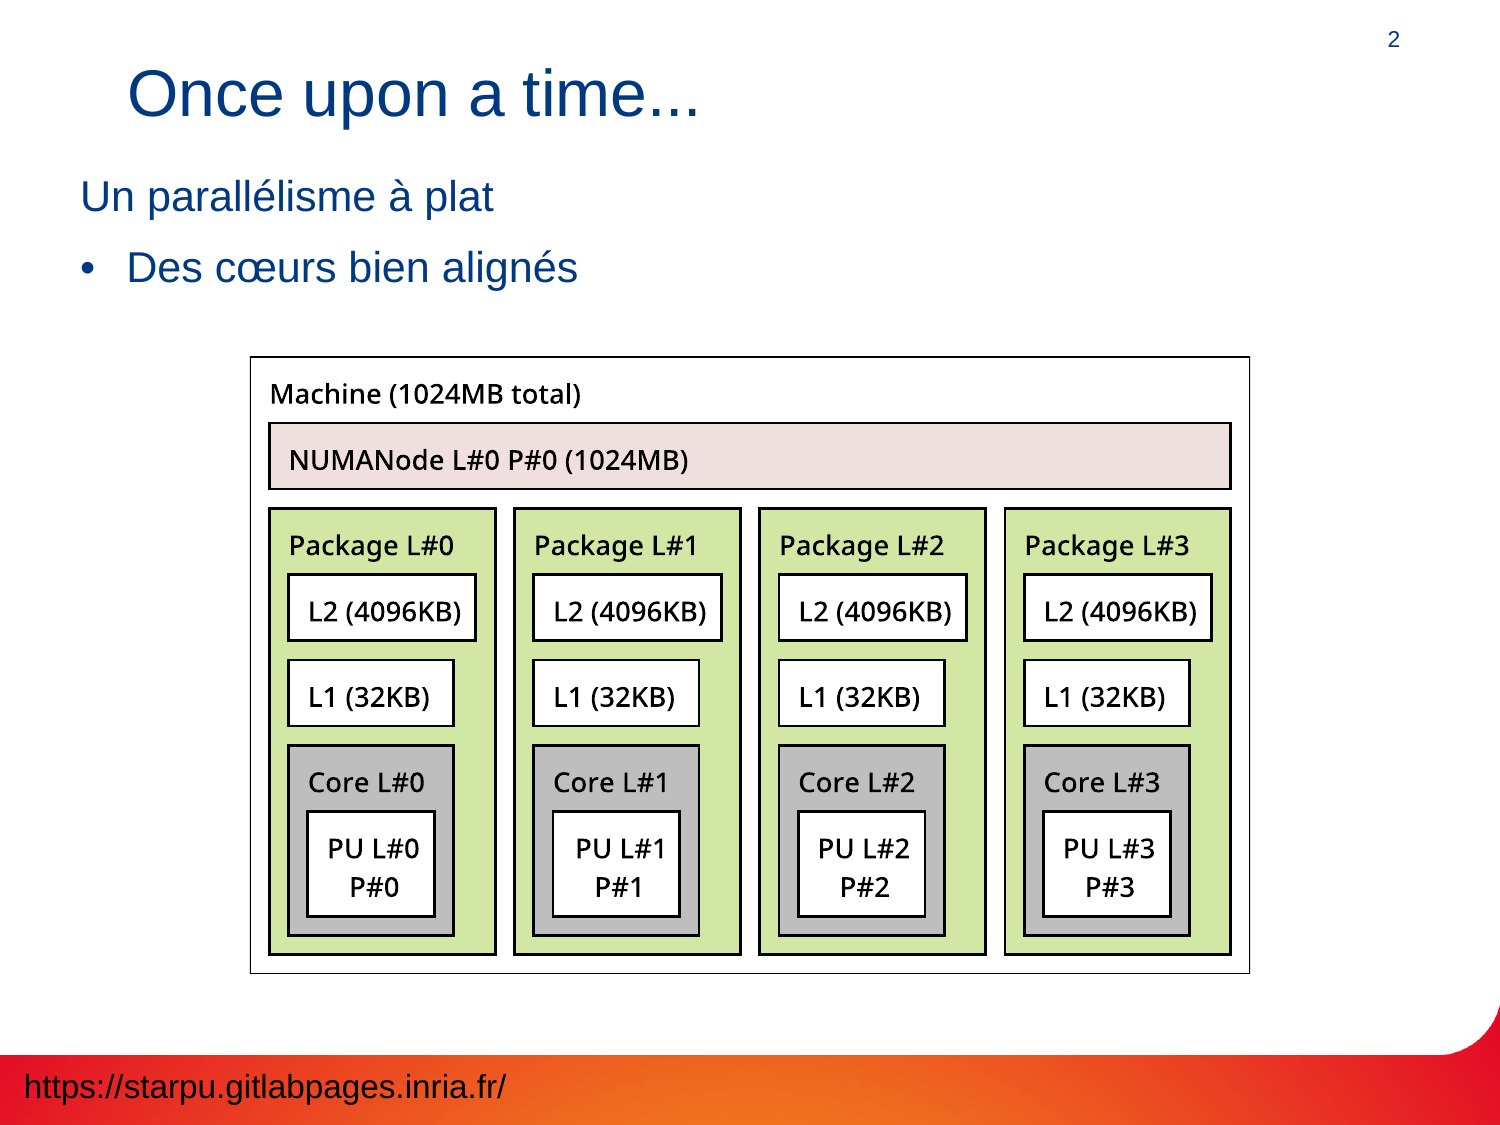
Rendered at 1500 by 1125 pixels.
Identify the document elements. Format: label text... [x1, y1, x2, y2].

picture [0, 356, 1500, 1125]
list Un parallélisme à plat Des cœurs bien alignés [65, 164, 1428, 946]
title Once upon a time... [112, 0, 1474, 188]
